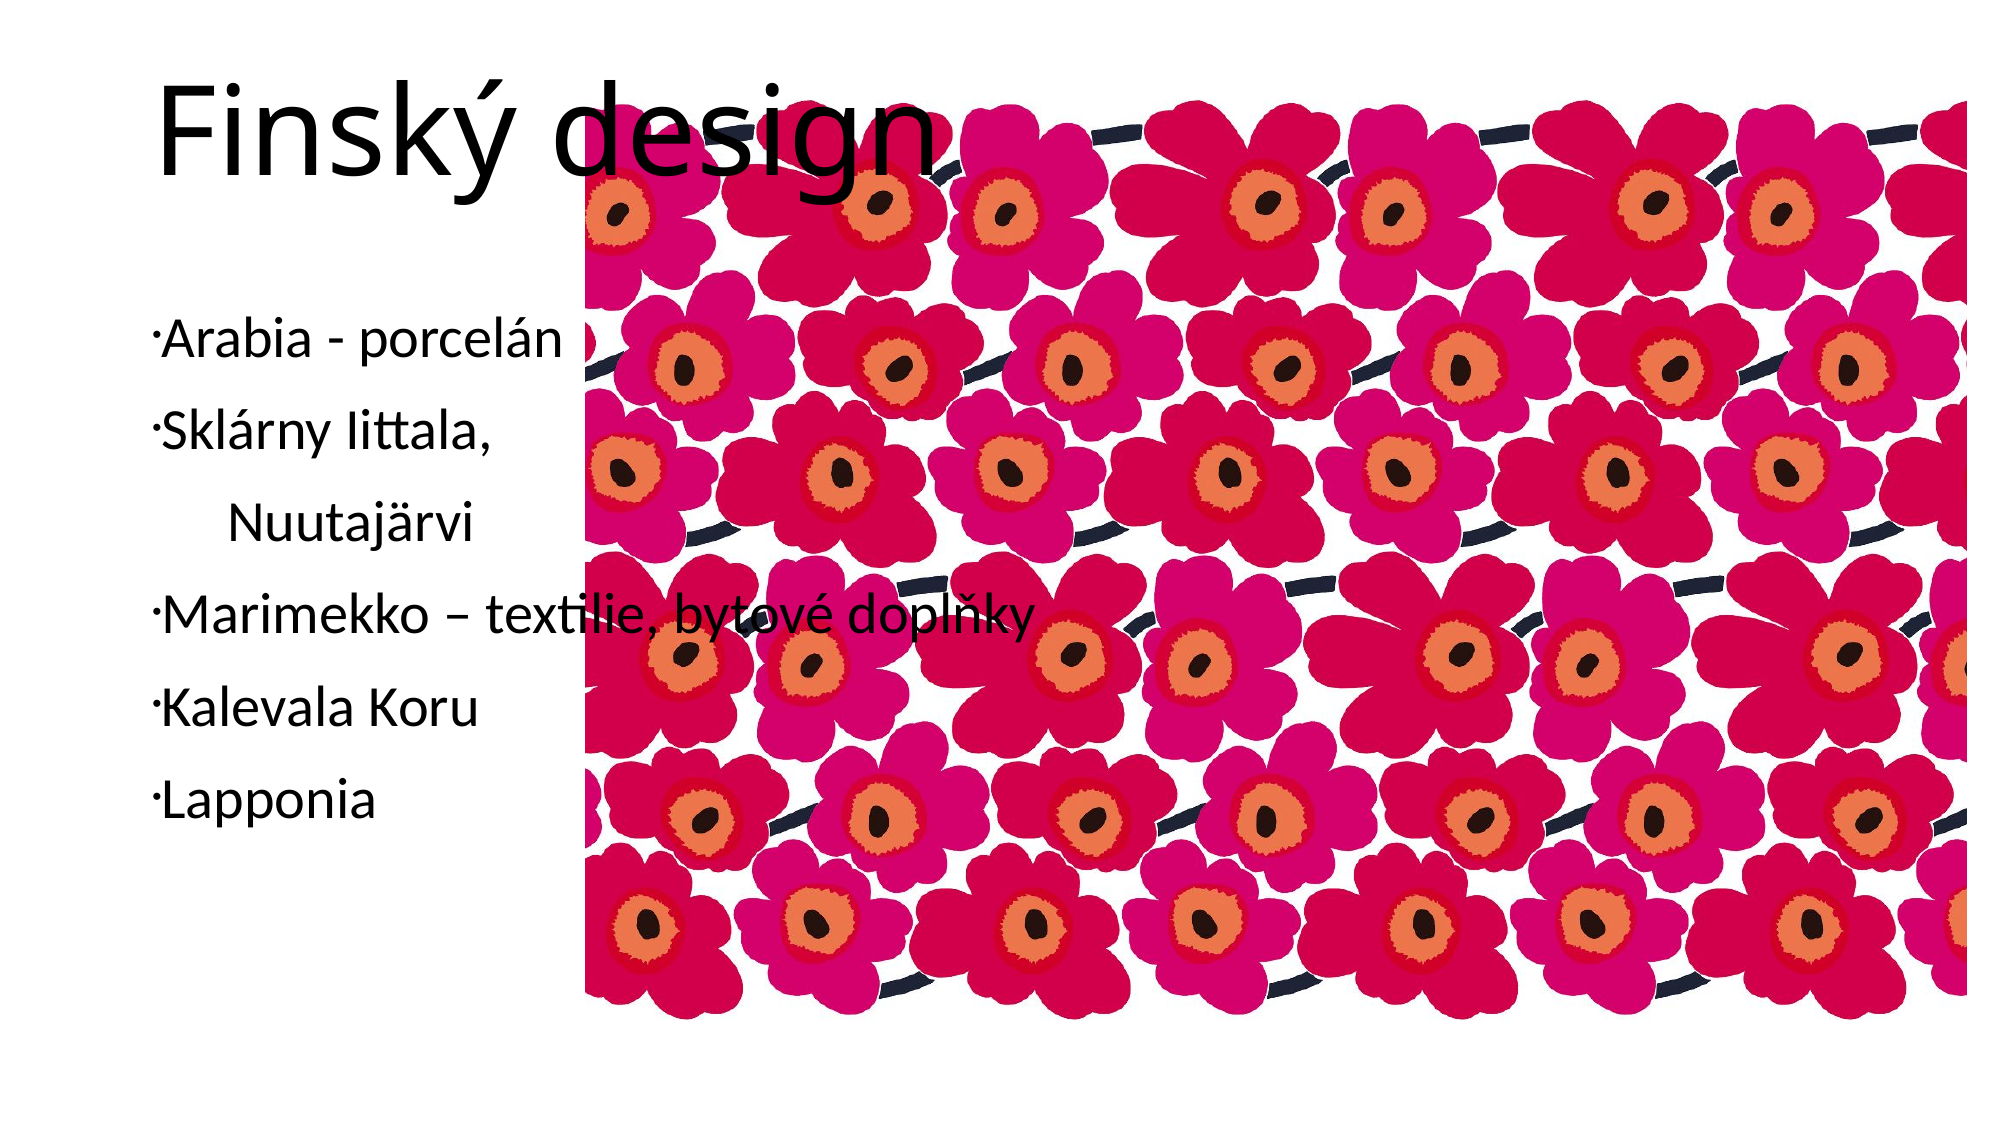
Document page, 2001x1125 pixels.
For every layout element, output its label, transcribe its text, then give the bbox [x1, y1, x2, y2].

title Finský design [137, 59, 1863, 278]
list Arabia - porcelán Sklárny Iittala, Nuutajärvi Marimekko – textilie, bytové doplňky Kalevala Koru Lapponia [137, 299, 1863, 1014]
picture [585, 59, 1967, 1060]
